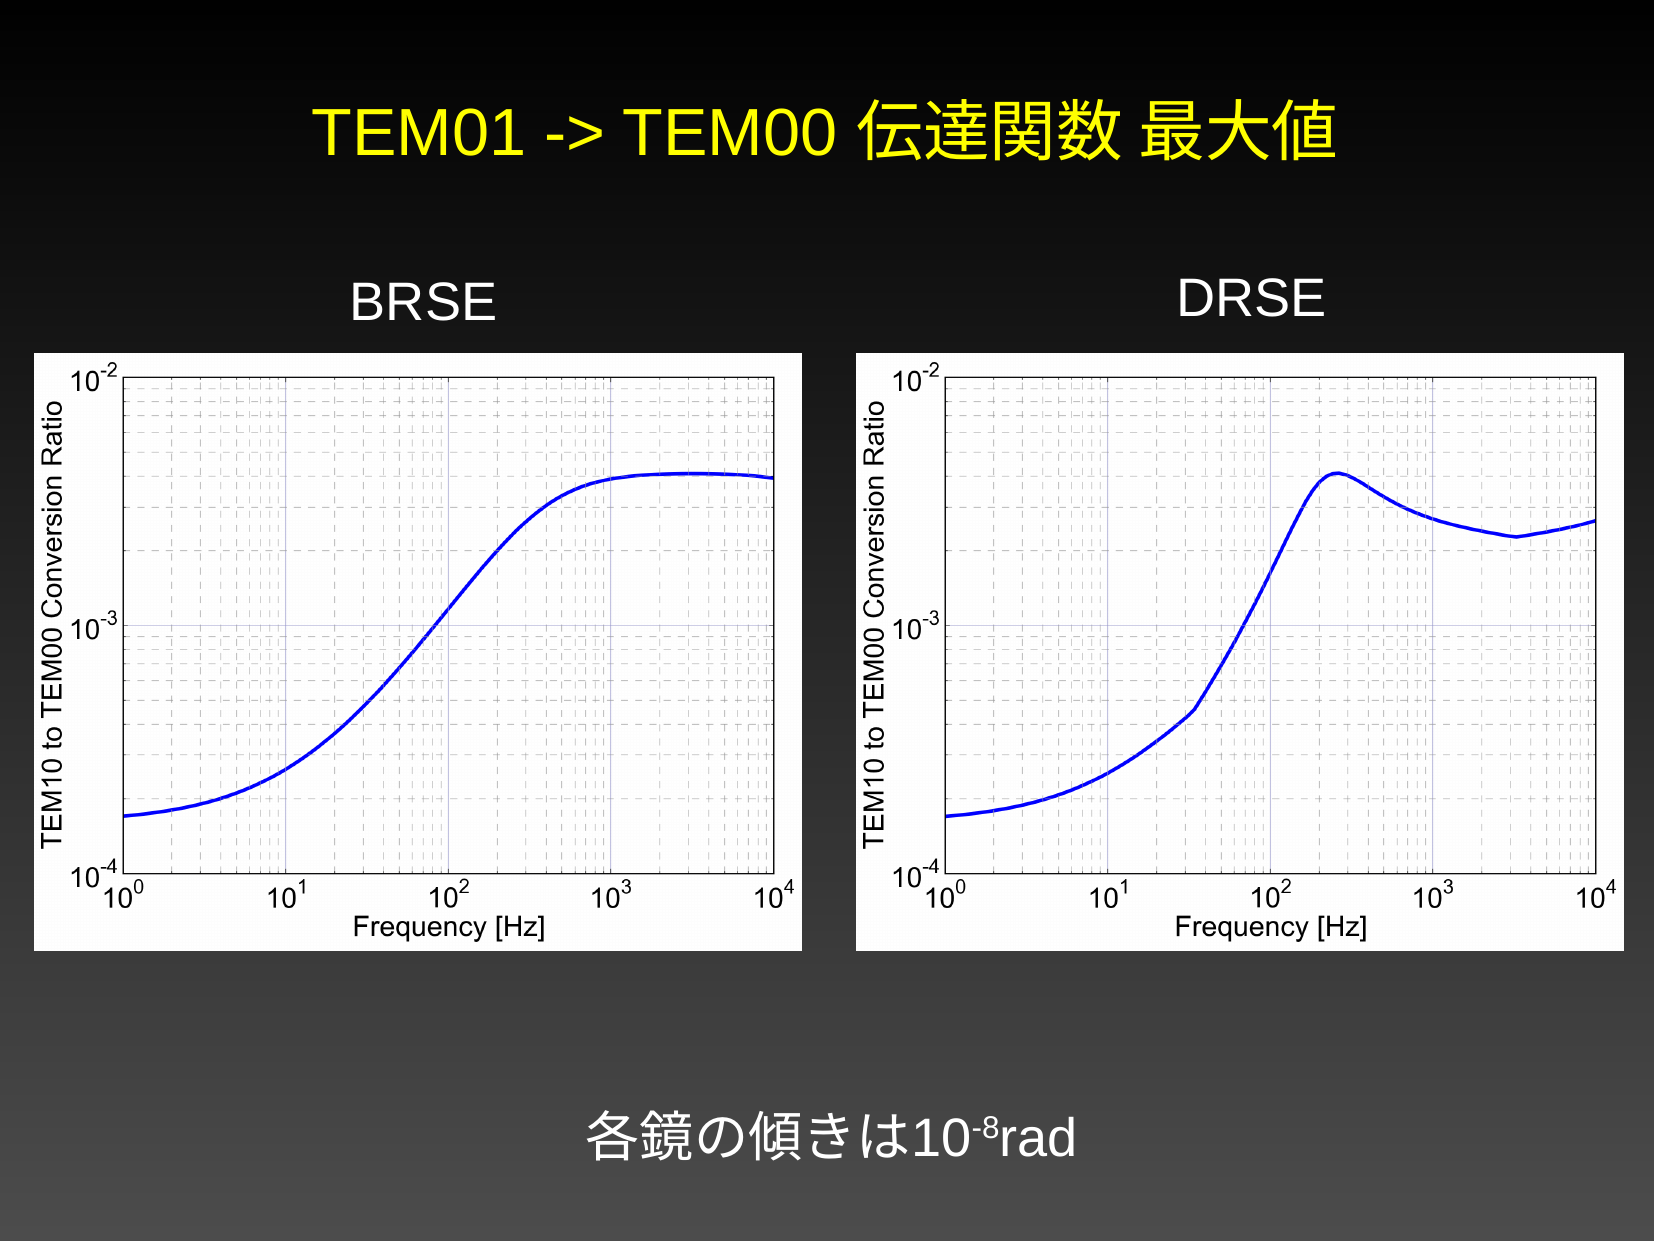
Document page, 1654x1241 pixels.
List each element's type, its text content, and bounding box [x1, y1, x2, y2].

text_box TEM01 -> TEM00 伝達関数 最大値 [296, 70, 1357, 161]
picture [856, 353, 1624, 951]
text_box DRSE [1161, 259, 1342, 336]
text_box 各鏡の傾きは10-8rad [570, 1086, 1079, 1162]
text_box BRSE [335, 264, 513, 340]
picture [34, 353, 802, 951]
